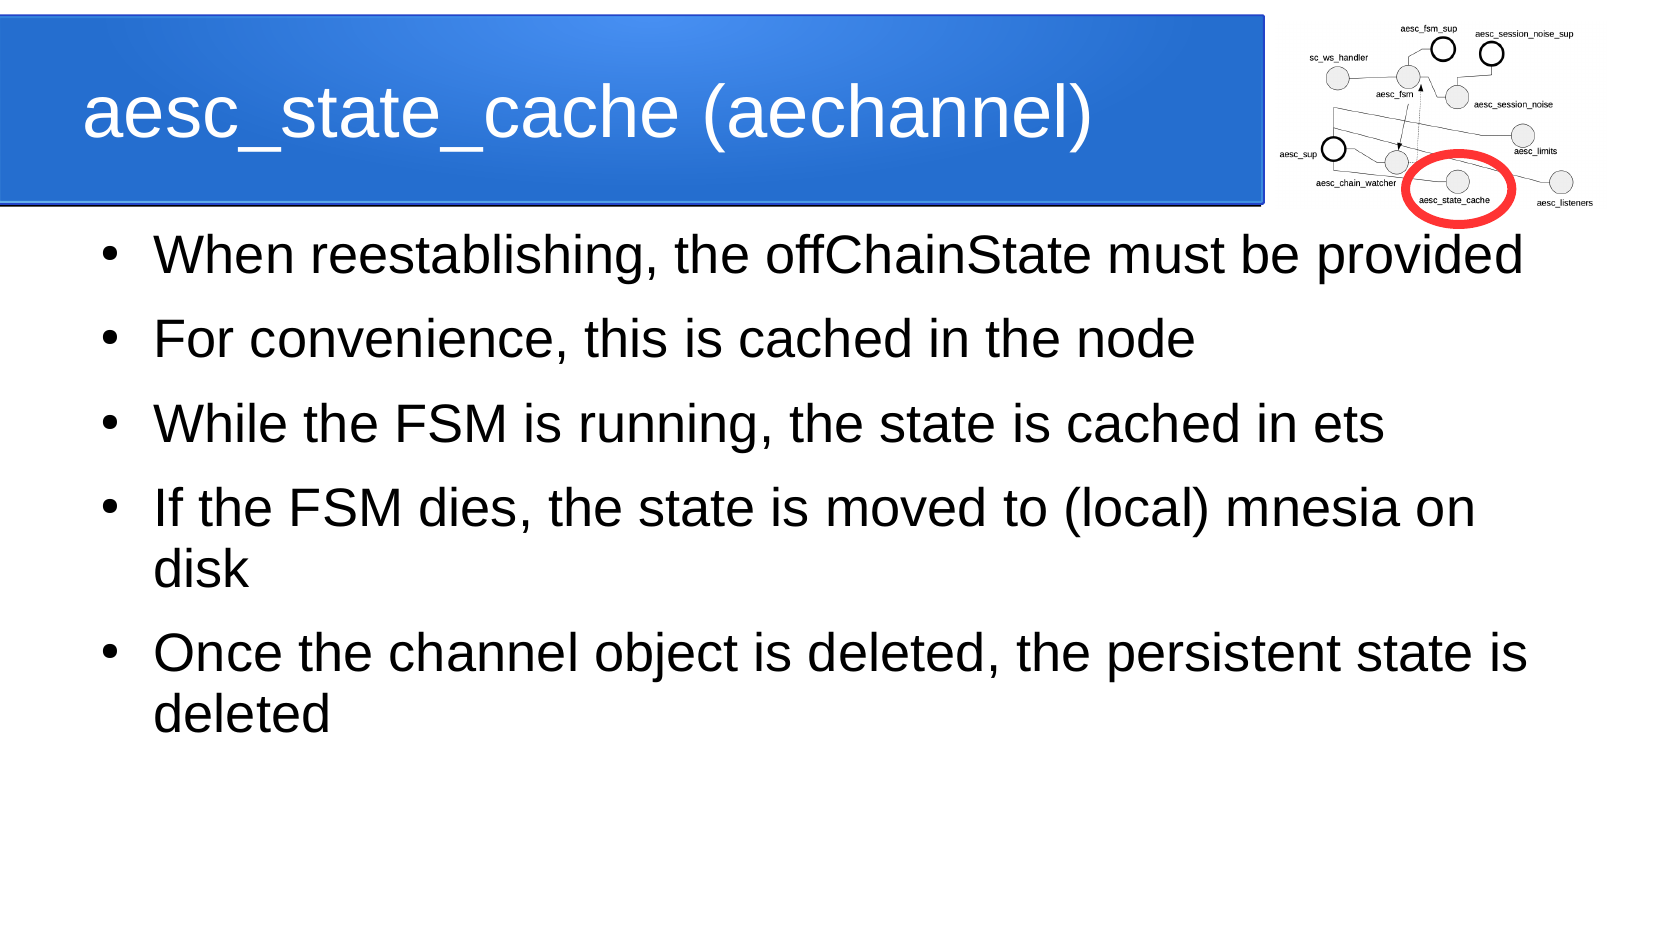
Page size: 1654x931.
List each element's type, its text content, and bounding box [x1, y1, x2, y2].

title aesc_state_cache (aechannel) [82, 35, 1235, 189]
picture [1275, 21, 1607, 209]
picture [1411, 159, 1507, 209]
list When reestablishing, the offChainState must be provided For convenience, this is cached in the node While the FSM is running, the state is cached in ets If the FSM dies, the state is moved to (local) mnesia on disk Once the channel object is deleted, the persistent state is deleted [82, 224, 1571, 764]
